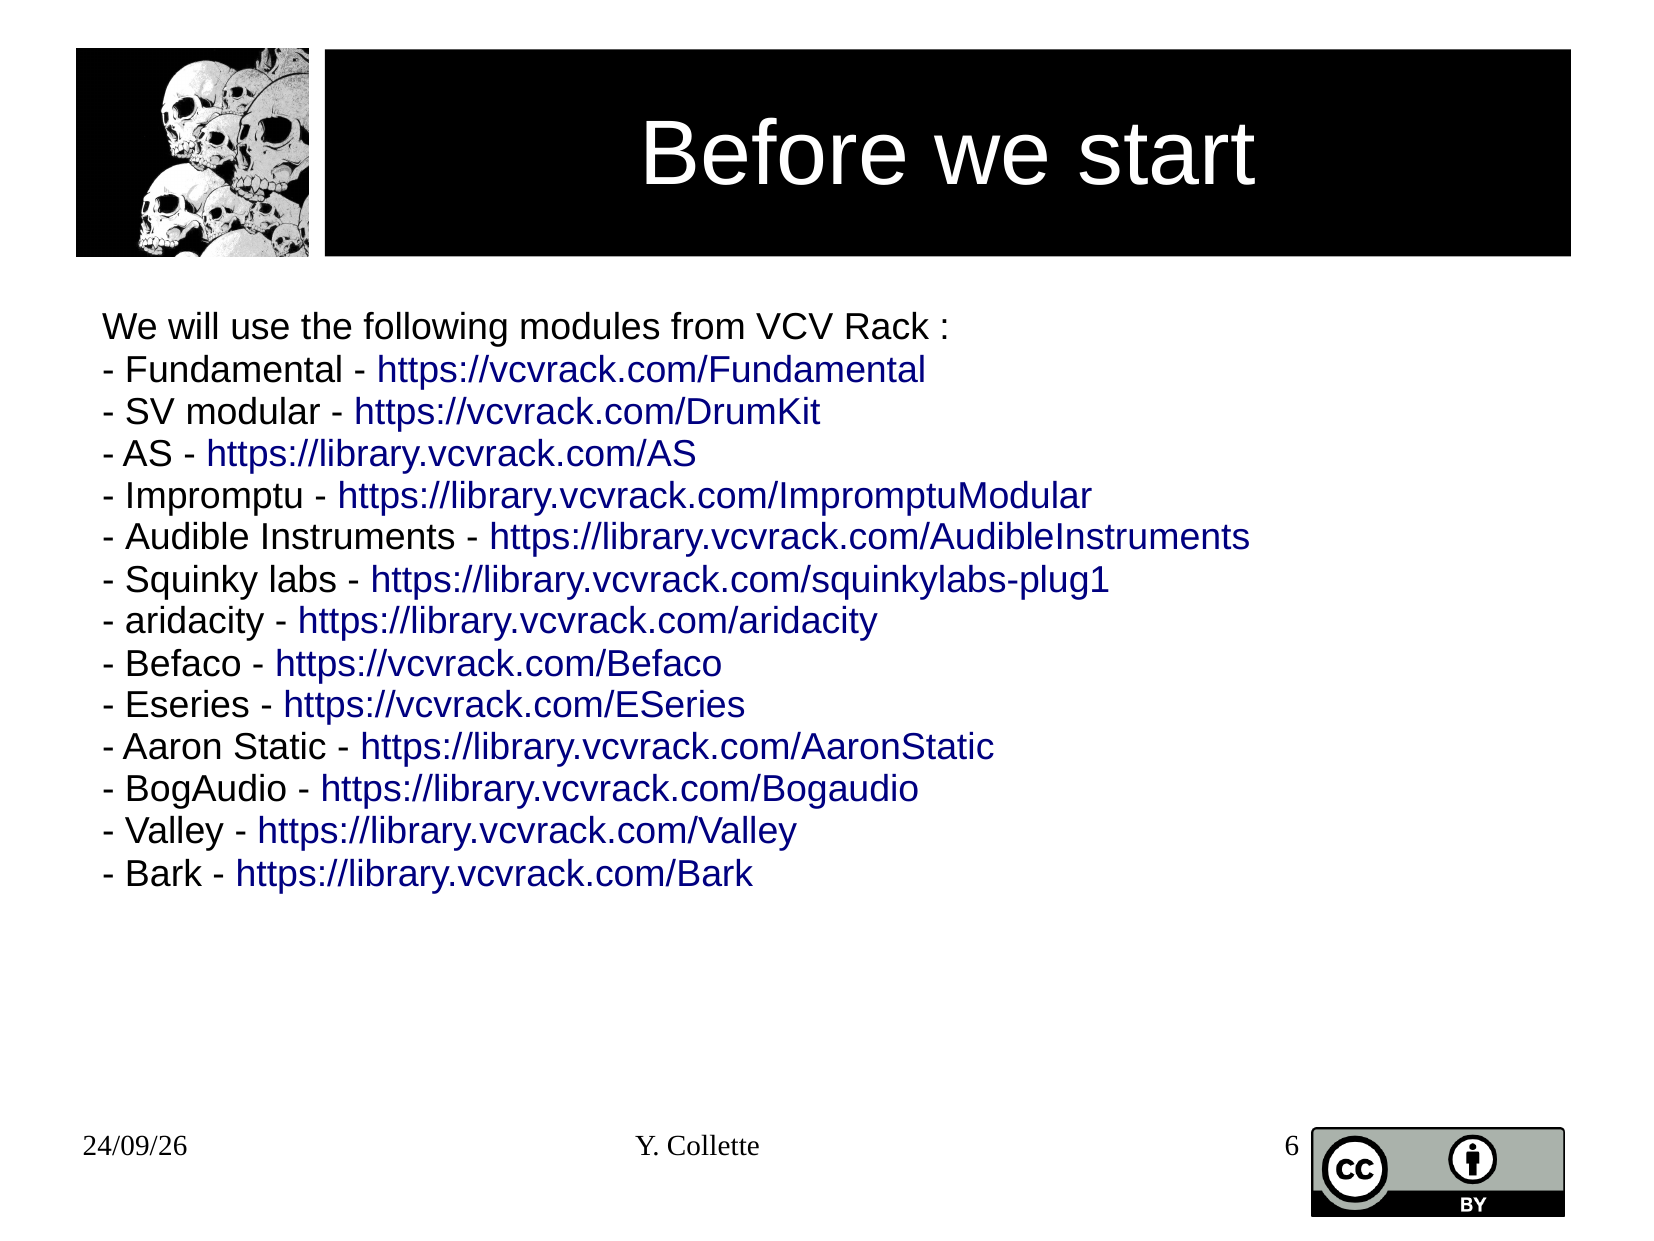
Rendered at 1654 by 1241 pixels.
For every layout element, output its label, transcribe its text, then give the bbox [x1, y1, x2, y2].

picture [1311, 1127, 1565, 1217]
title Before we start [324, 49, 1571, 257]
text_box We will use the following modules from VCV Rack : - Fundamental - https://vcvrack.com/Fundamental - SV modular - https://vcvrack.com/DrumKit - AS - https://library.vcvrack.com/AS - Impromptu - https://library.vcvrack.com/ImpromptuModular - Audible Instruments - https://library.vcvrack.com/AudibleInstruments - Squinky labs - https://library.vcvrack.com/squinkylabs-plug1 - aridacity - https://library.vcvrack.com/aridacity - Befaco - https://vcvrack.com/Befaco - Eseries - https://vcvrack.com/ESeries - Aaron Static - https://library.vcvrack.com/AaronStatic - BogAudio - https://library.vcvrack.com/Bogaudio - Valley - https://library.vcvrack.com/Valley - Bark - https://library.vcvrack.com/Bark [87, 298, 1565, 902]
picture [76, 48, 309, 257]
